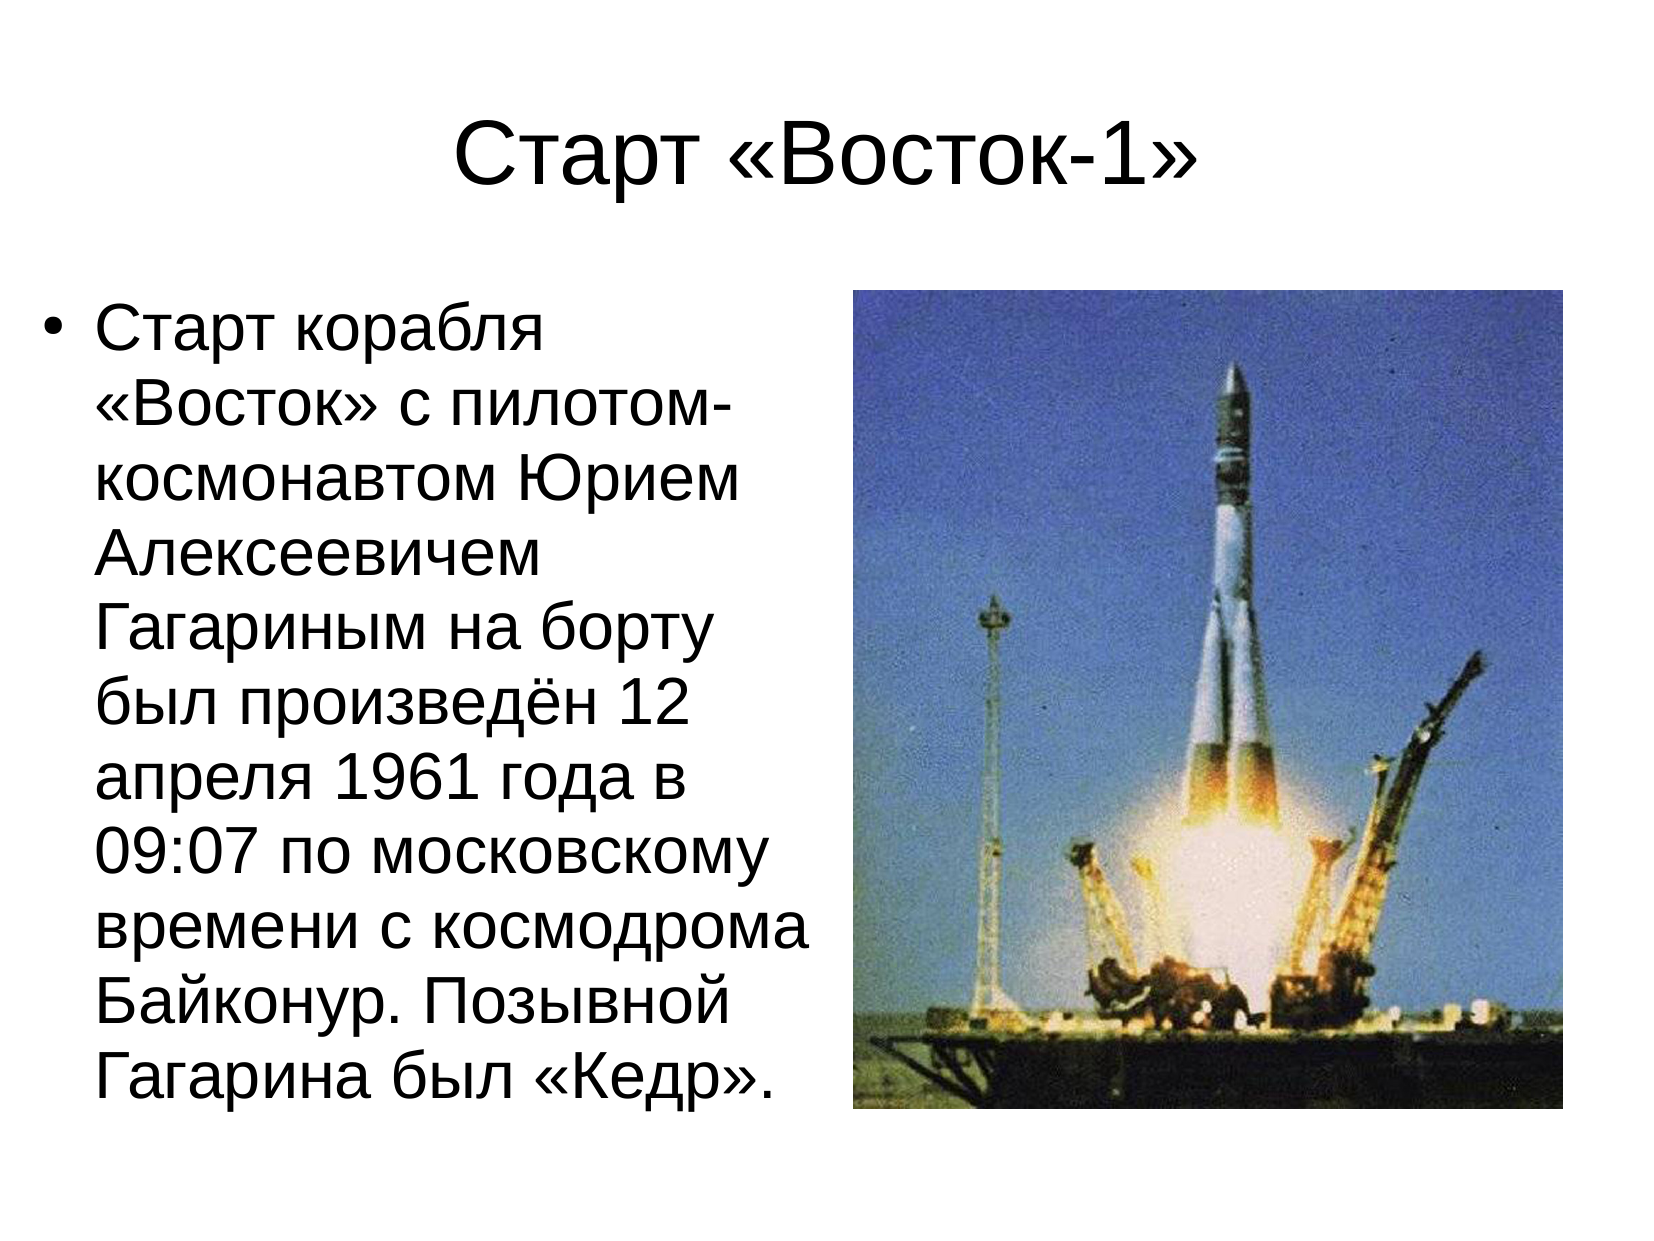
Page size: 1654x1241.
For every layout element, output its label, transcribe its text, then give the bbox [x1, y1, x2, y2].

title Старт «Восток-1» [82, 49, 1571, 257]
list Старт корабля «Восток» с пилотом-космонавтом Юрием Алексеевичем Гагариным на борту был произведён 12 апреля 1961 года в 09:07 по московскому времени с космодрома Байконур. Позывной Гагарина был «Кедр». [23, 290, 827, 1241]
picture [853, 290, 1563, 1109]
